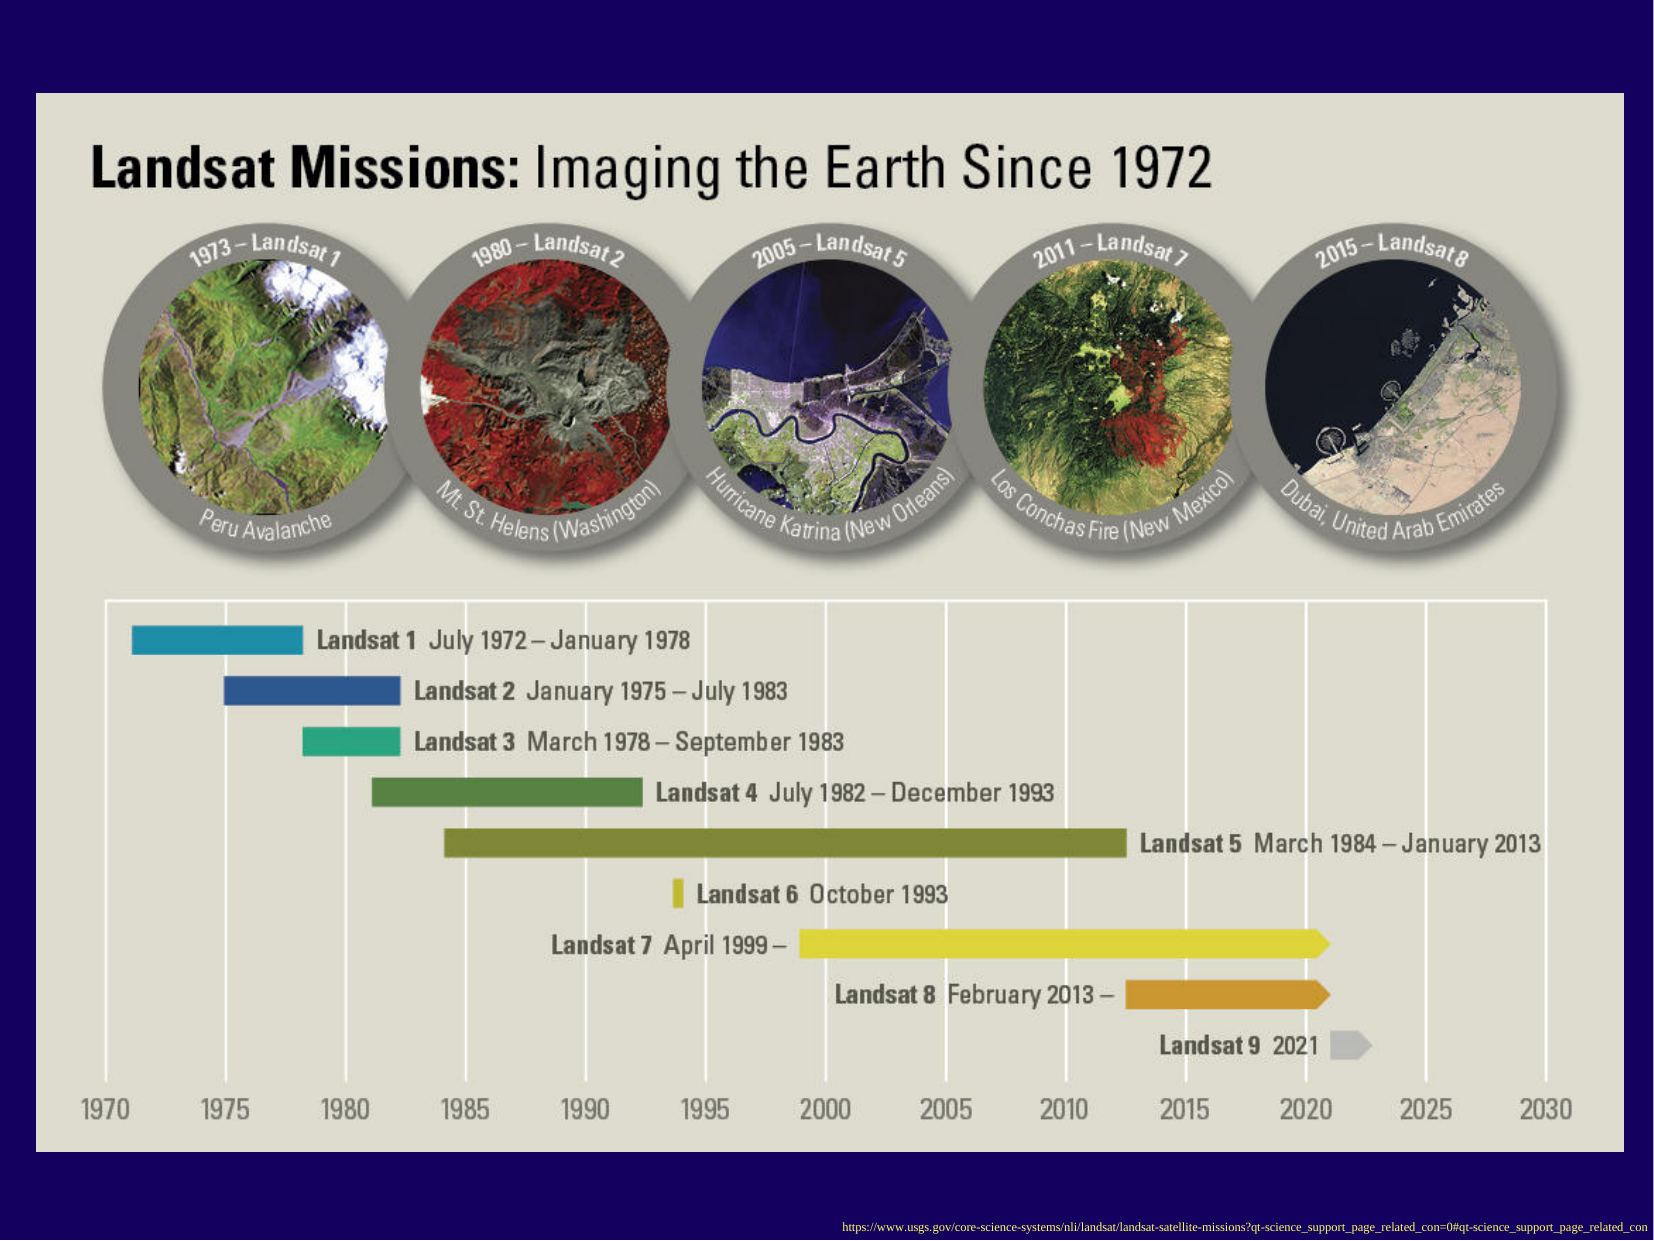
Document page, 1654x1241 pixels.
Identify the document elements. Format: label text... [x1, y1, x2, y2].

text_box https://www.usgs.gov/core-science-systems/nli/landsat/landsat-satellite-missions?qt-science_support_page_related_con=0#qt-science_support_page_related_con [836, 1214, 1654, 1241]
picture [36, 93, 1624, 1152]
